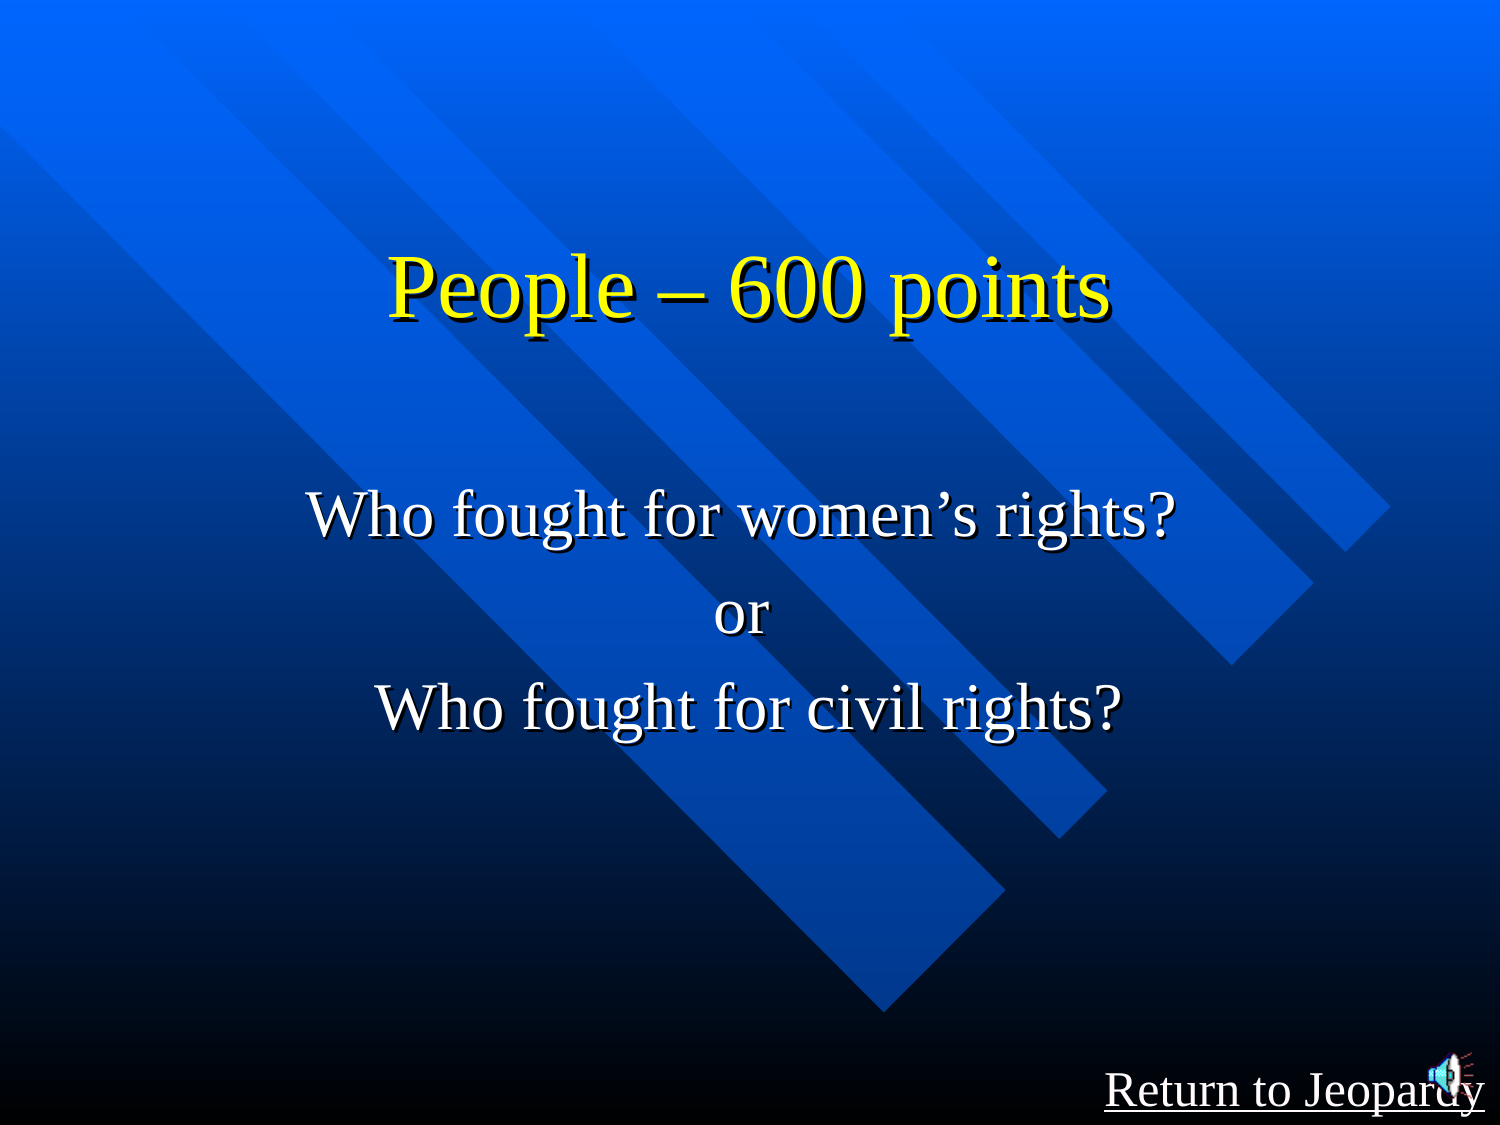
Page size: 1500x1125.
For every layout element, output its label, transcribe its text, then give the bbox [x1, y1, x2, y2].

title People – 600 points [112, 187, 1388, 375]
text_box Return to Jeopardy [1089, 1048, 1500, 1125]
subtitle Who fought for women’s rights? or Who fought for civil rights? [225, 462, 1276, 751]
picture [1426, 1051, 1477, 1102]
